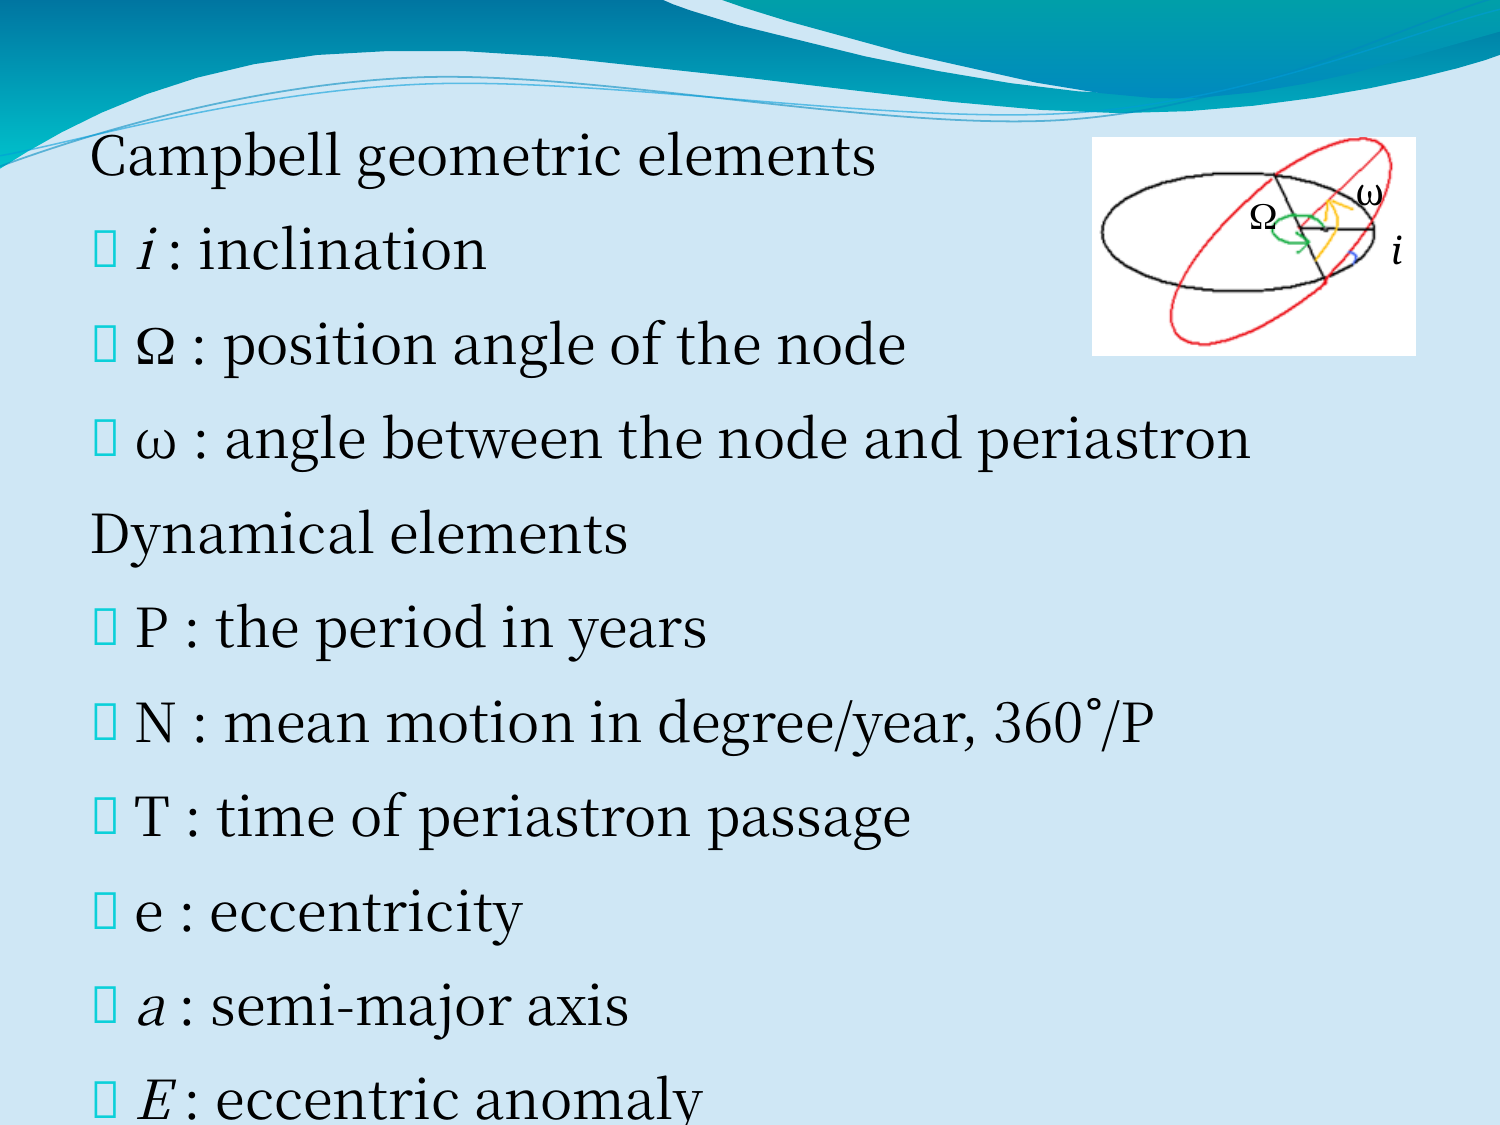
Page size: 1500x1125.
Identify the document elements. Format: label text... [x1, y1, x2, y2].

text_box  [1234, 184, 1317, 245]
picture [1092, 137, 1416, 356]
text_box ω [1340, 160, 1459, 221]
list Campbell geometric elements i : inclination  : position angle of the node ω : angle between the node and periastron Dynamical elements P : the period in years N : mean motion in degree/year, 360˚/P T : time of periastron passage e : eccentricity a : semi-major axis E : eccentric anomaly [75, 113, 1425, 1038]
text_box i [1375, 219, 1435, 280]
